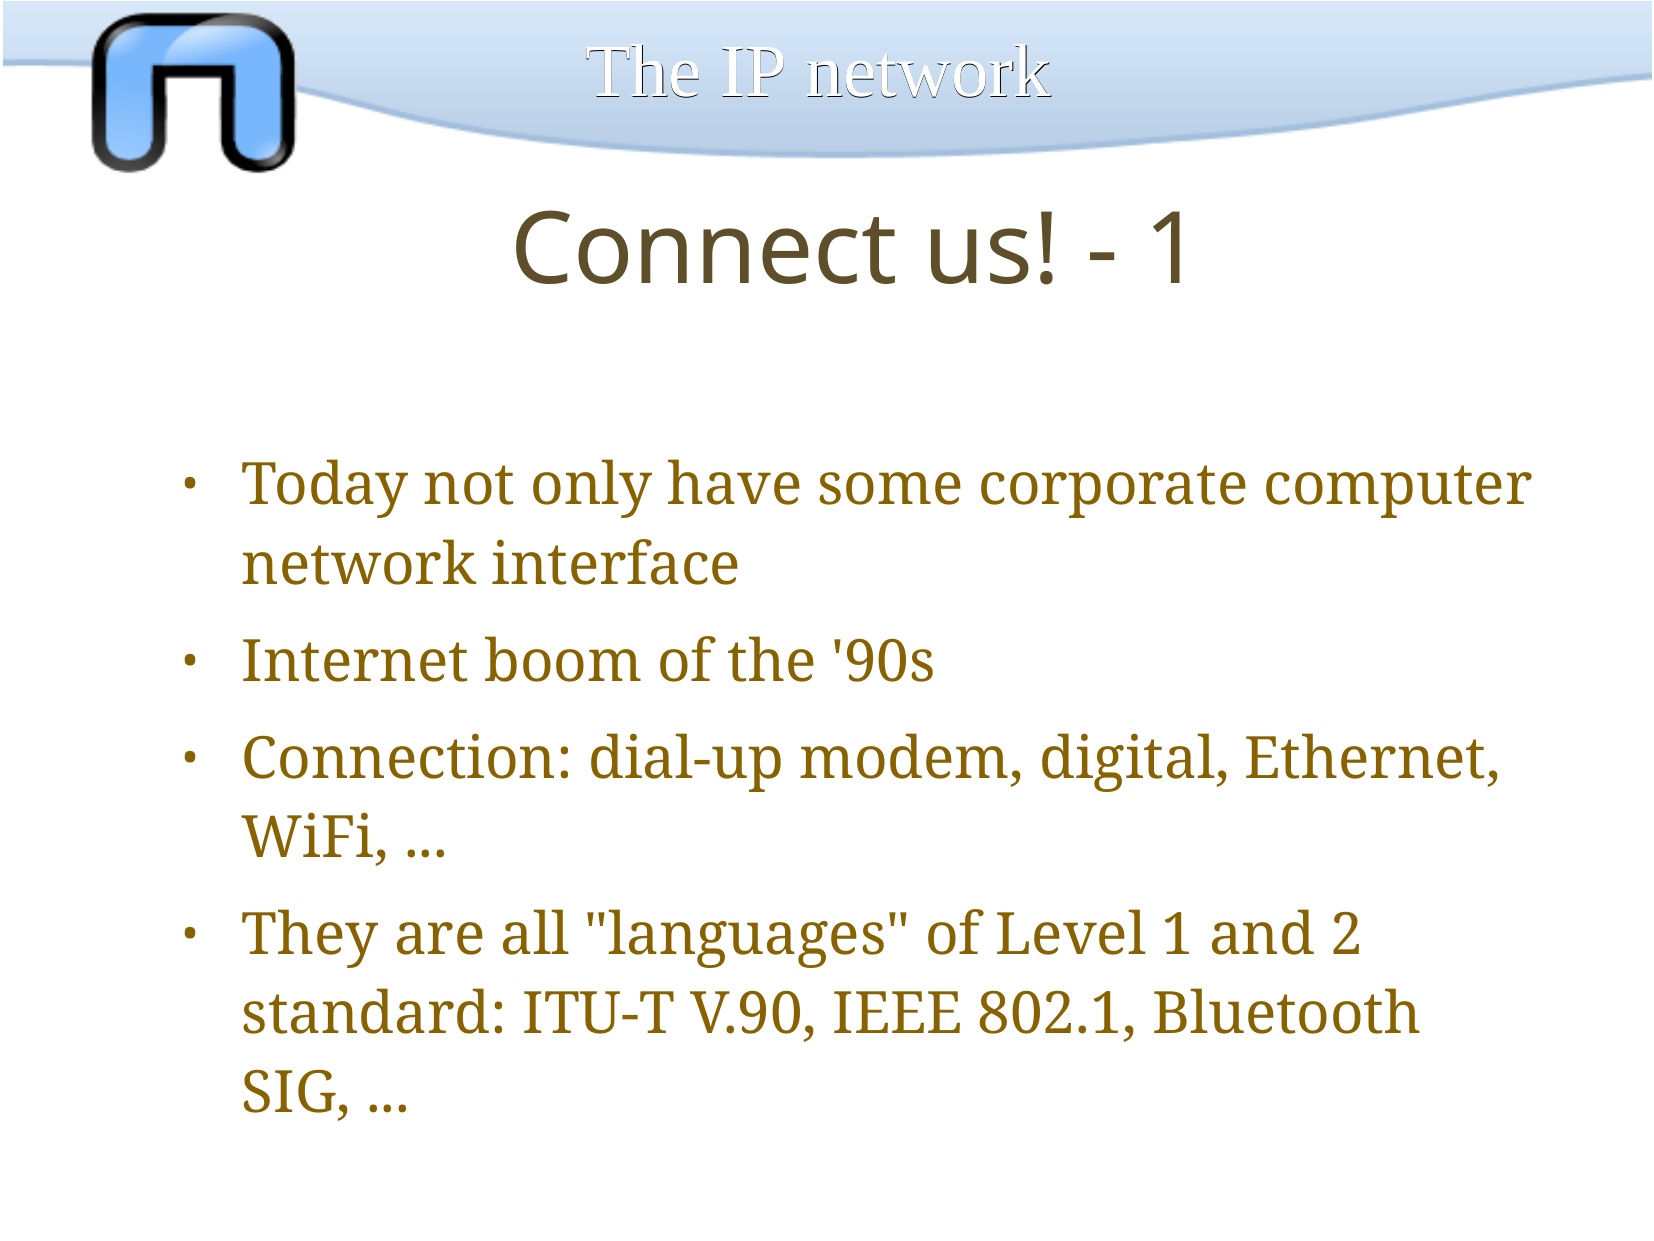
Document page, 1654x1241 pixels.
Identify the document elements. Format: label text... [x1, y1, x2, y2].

list Today not only have some corporate computer network interface Internet boom of the '90s Connection: dial-up modem, digital, Ethernet, WiFi, ... They are all "languages​​" of Level 1 and 2 standard: ITU-T V.90, IEEE 802.1, Bluetooth SIG, ... [147, 442, 1565, 1241]
title Connect us! - 1 [147, 82, 1565, 408]
picture [0, 0, 1654, 1241]
text_box The IP network [573, 29, 1063, 82]
